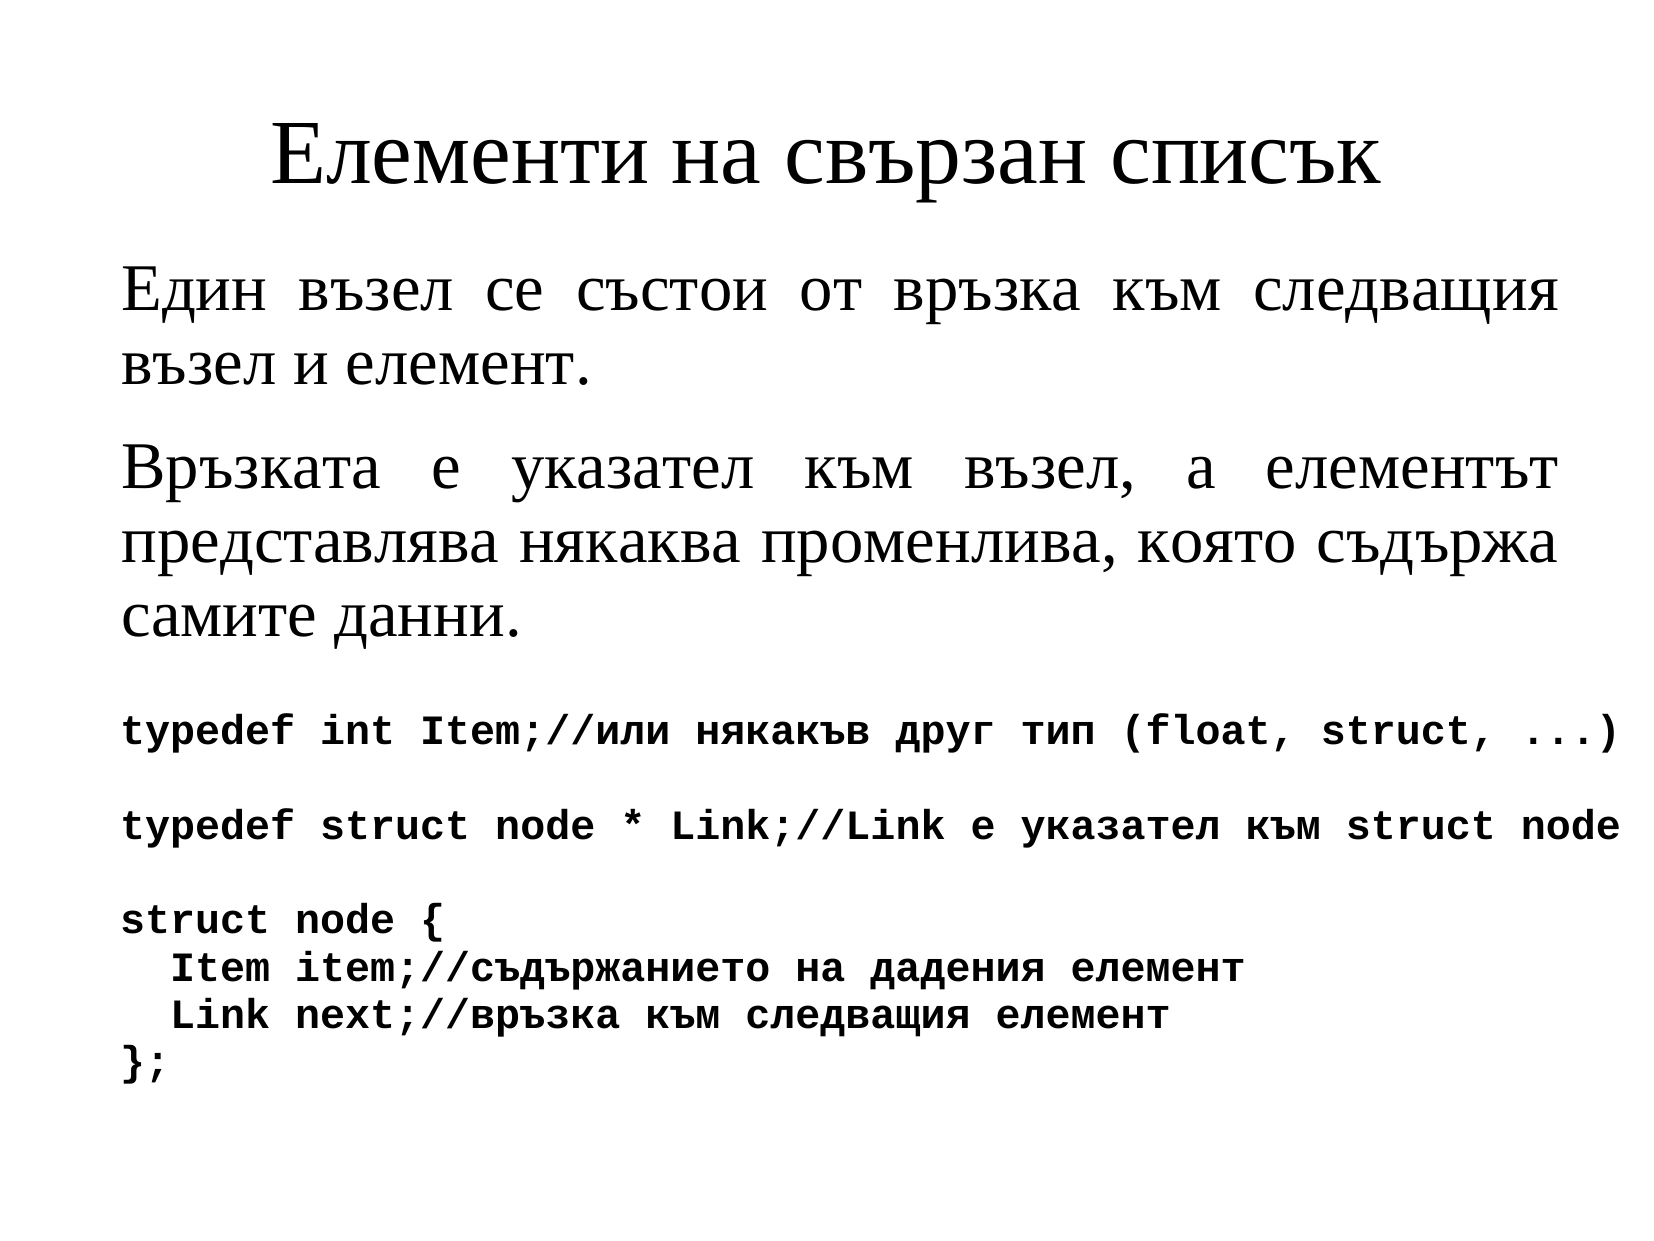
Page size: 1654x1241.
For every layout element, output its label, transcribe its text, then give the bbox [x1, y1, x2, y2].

title Елементи на свързан списък [82, 49, 1571, 257]
text_box typedef int Item;//или някакъв друг тип (float, struct, ...) typedef struct node * Link;//Link е указател към struct node struct node { Item item;//съдържанието на дадения елемент Link next;//връзка към следващия елемент }; [105, 702, 1647, 1100]
list Един възел се състои от връзка към следващия възел и елемент. Връзката е указател към възел, а елементът представлява някаква променлива, която съдържа самите данни. [121, 251, 1561, 702]
